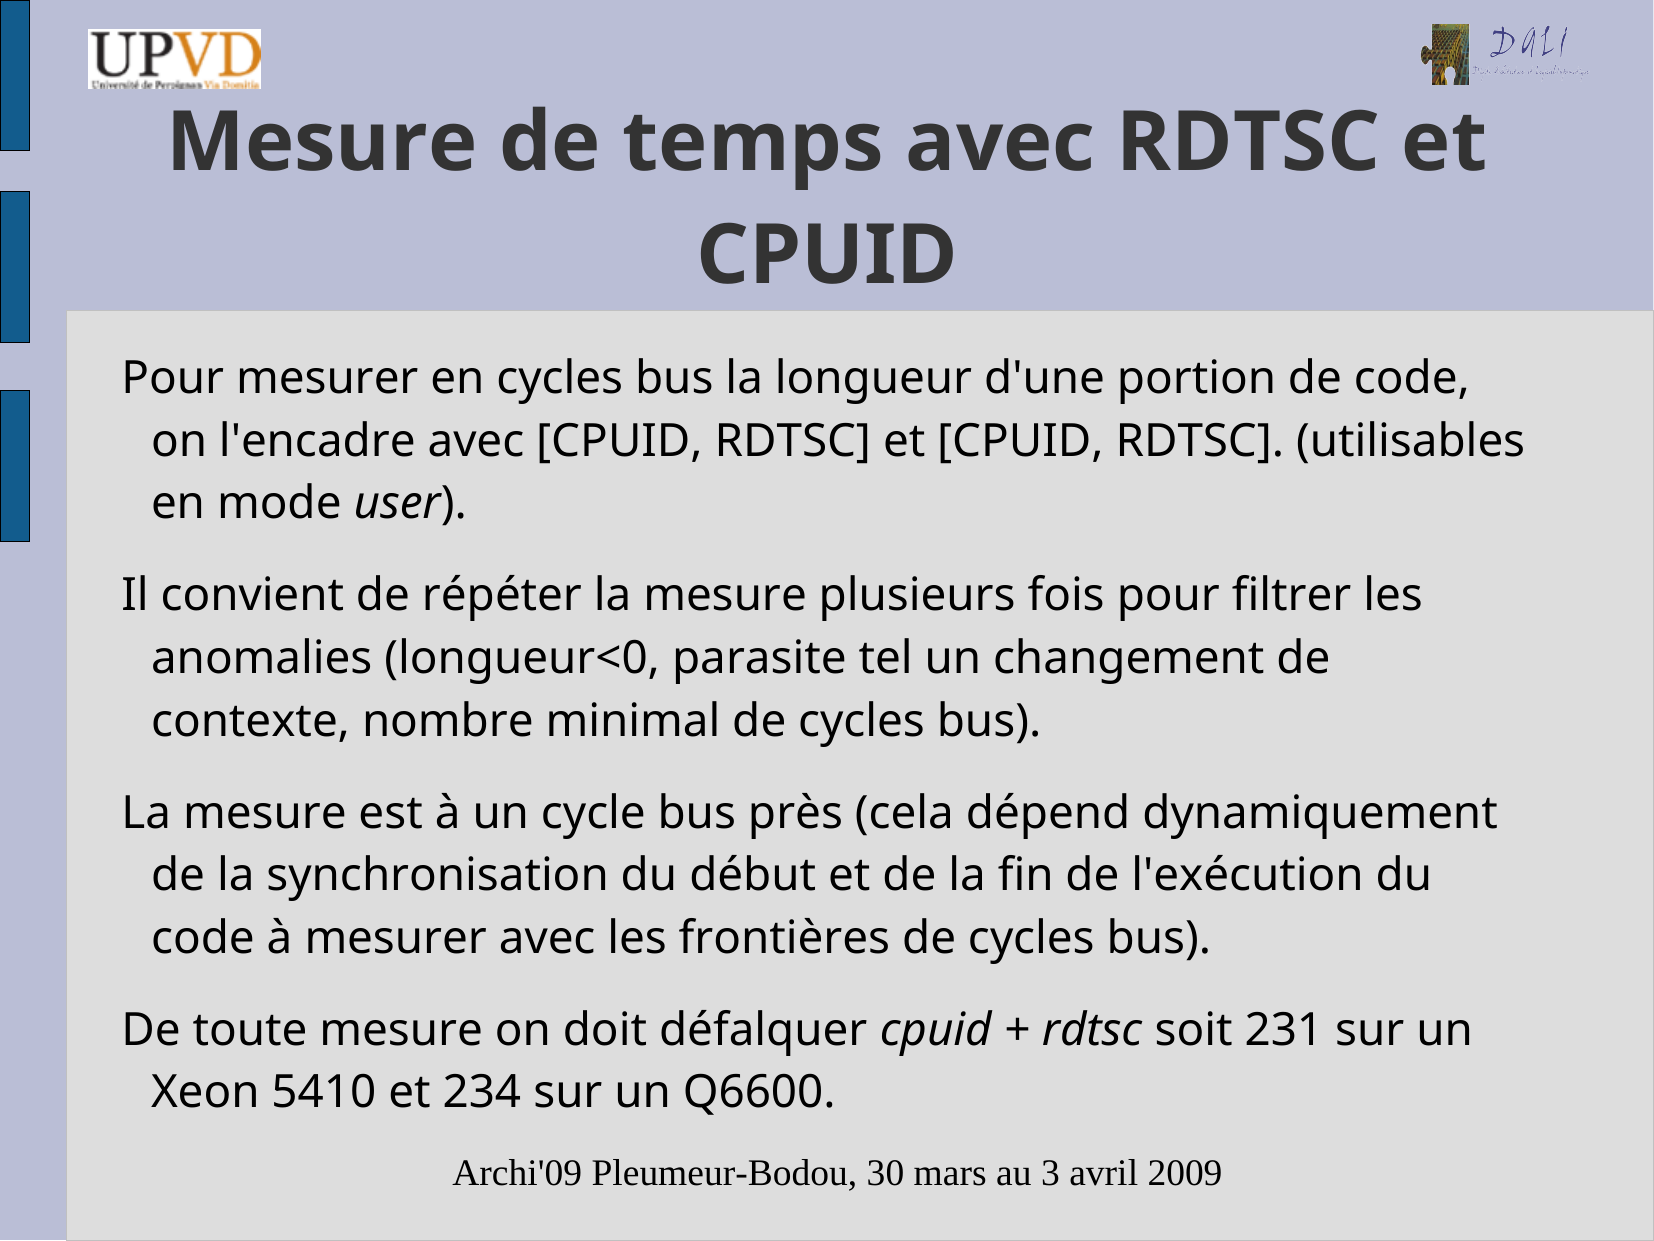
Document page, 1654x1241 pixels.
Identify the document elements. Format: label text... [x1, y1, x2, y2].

title Mesure de temps avec RDTSC et CPUID [121, 91, 1534, 299]
picture [1420, 24, 1593, 85]
list Pour mesurer en cycles bus la longueur d'une portion de code, on l'encadre avec [CPUID, RDTSC] et [CPUID, RDTSC]. (utilisables en mode user). Il convient de répéter la mesure plusieurs fois pour filtrer les anomalies (longueur<0, parasite tel un changement de contexte, nombre minimal de cycles bus). La mesure est à un cycle bus près (cela dépend dynamiquement de la synchronisation du début et de la fin de l'exécution du code à mesurer avec les frontières de cycles bus). De toute mesure on doit défalquer cpuid + rdtsc soit 231 sur un Xeon 5410 et 234 sur un Q6600. [121, 344, 1534, 1127]
picture [88, 29, 261, 89]
text_box Archi'09 Pleumeur-Bodou, 30 mars au 3 avril 2009 [452, 1151, 1226, 1204]
